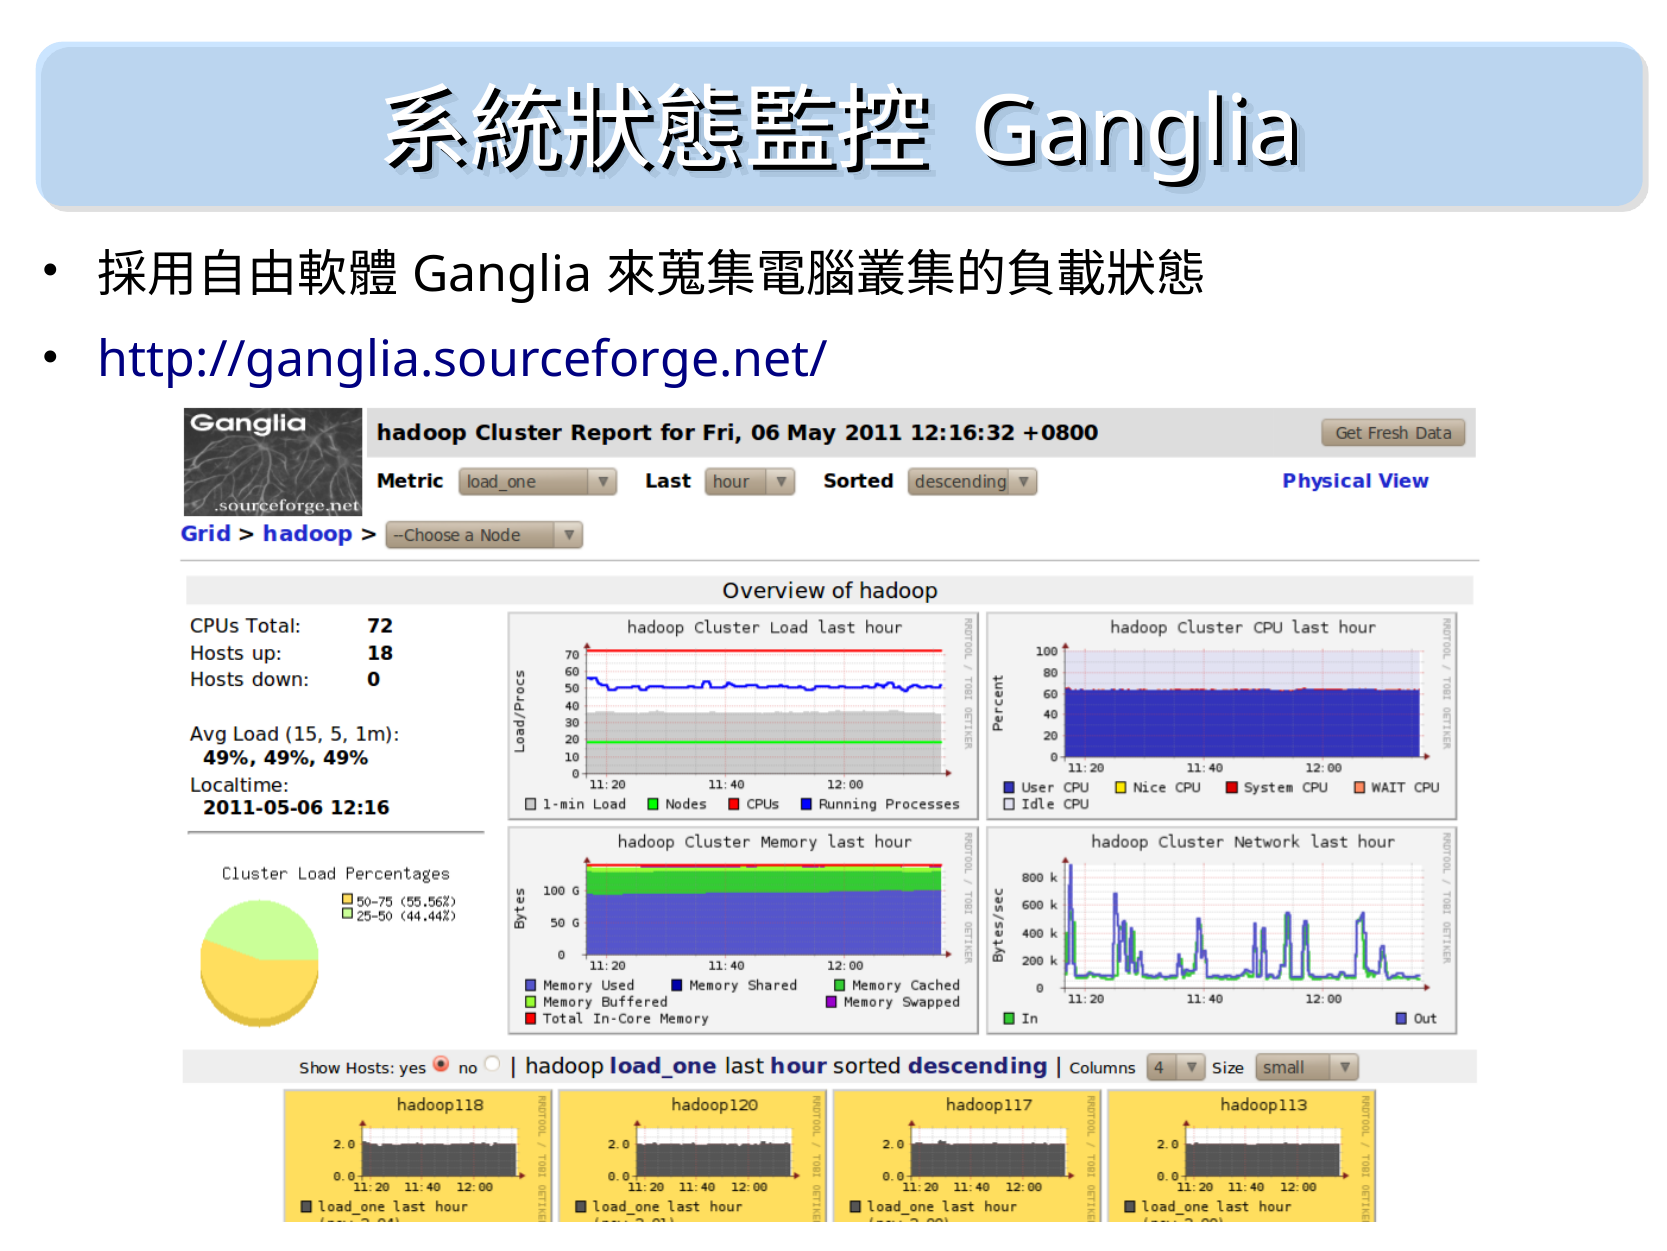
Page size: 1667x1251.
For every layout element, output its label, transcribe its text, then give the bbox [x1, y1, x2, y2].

list 採用自由軟體Ganglia來蒐集電腦叢集的負載狀態 http://ganglia.sourceforge.net/ [41, 233, 1637, 749]
picture [171, 749, 1489, 1222]
text_box 系統狀態監控 Ganglia [35, 41, 1643, 206]
